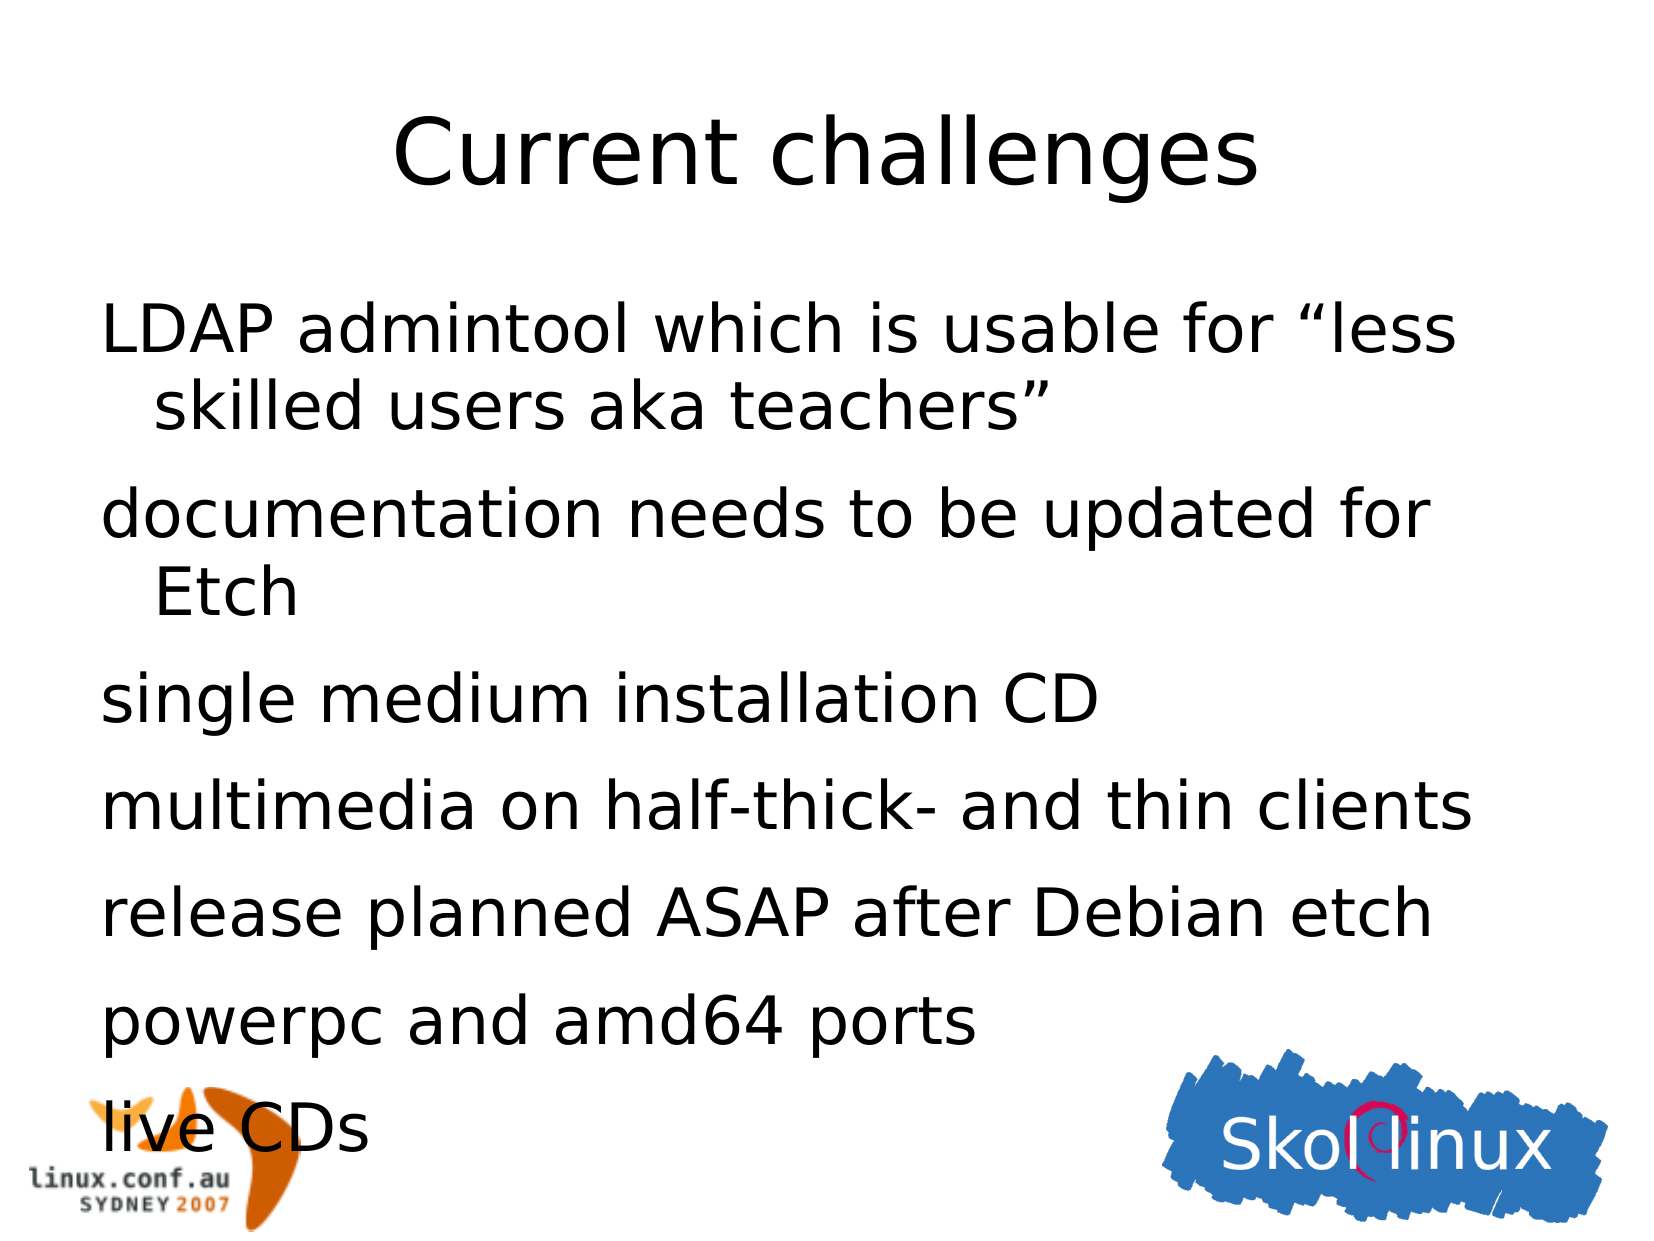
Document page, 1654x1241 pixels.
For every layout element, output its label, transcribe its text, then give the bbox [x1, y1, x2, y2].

list LDAP admintool which is usable for “less skilled users aka teachers” documentation needs to be updated for Etch single medium installation CD multimedia on half-thick- and thin clients release planned ASAP after Debian etch powerpc and amd64 ports live CDs [82, 290, 1571, 1168]
picture [29, 1087, 301, 1232]
picture [1162, 1049, 1608, 1223]
title Current challenges [82, 49, 1571, 257]
